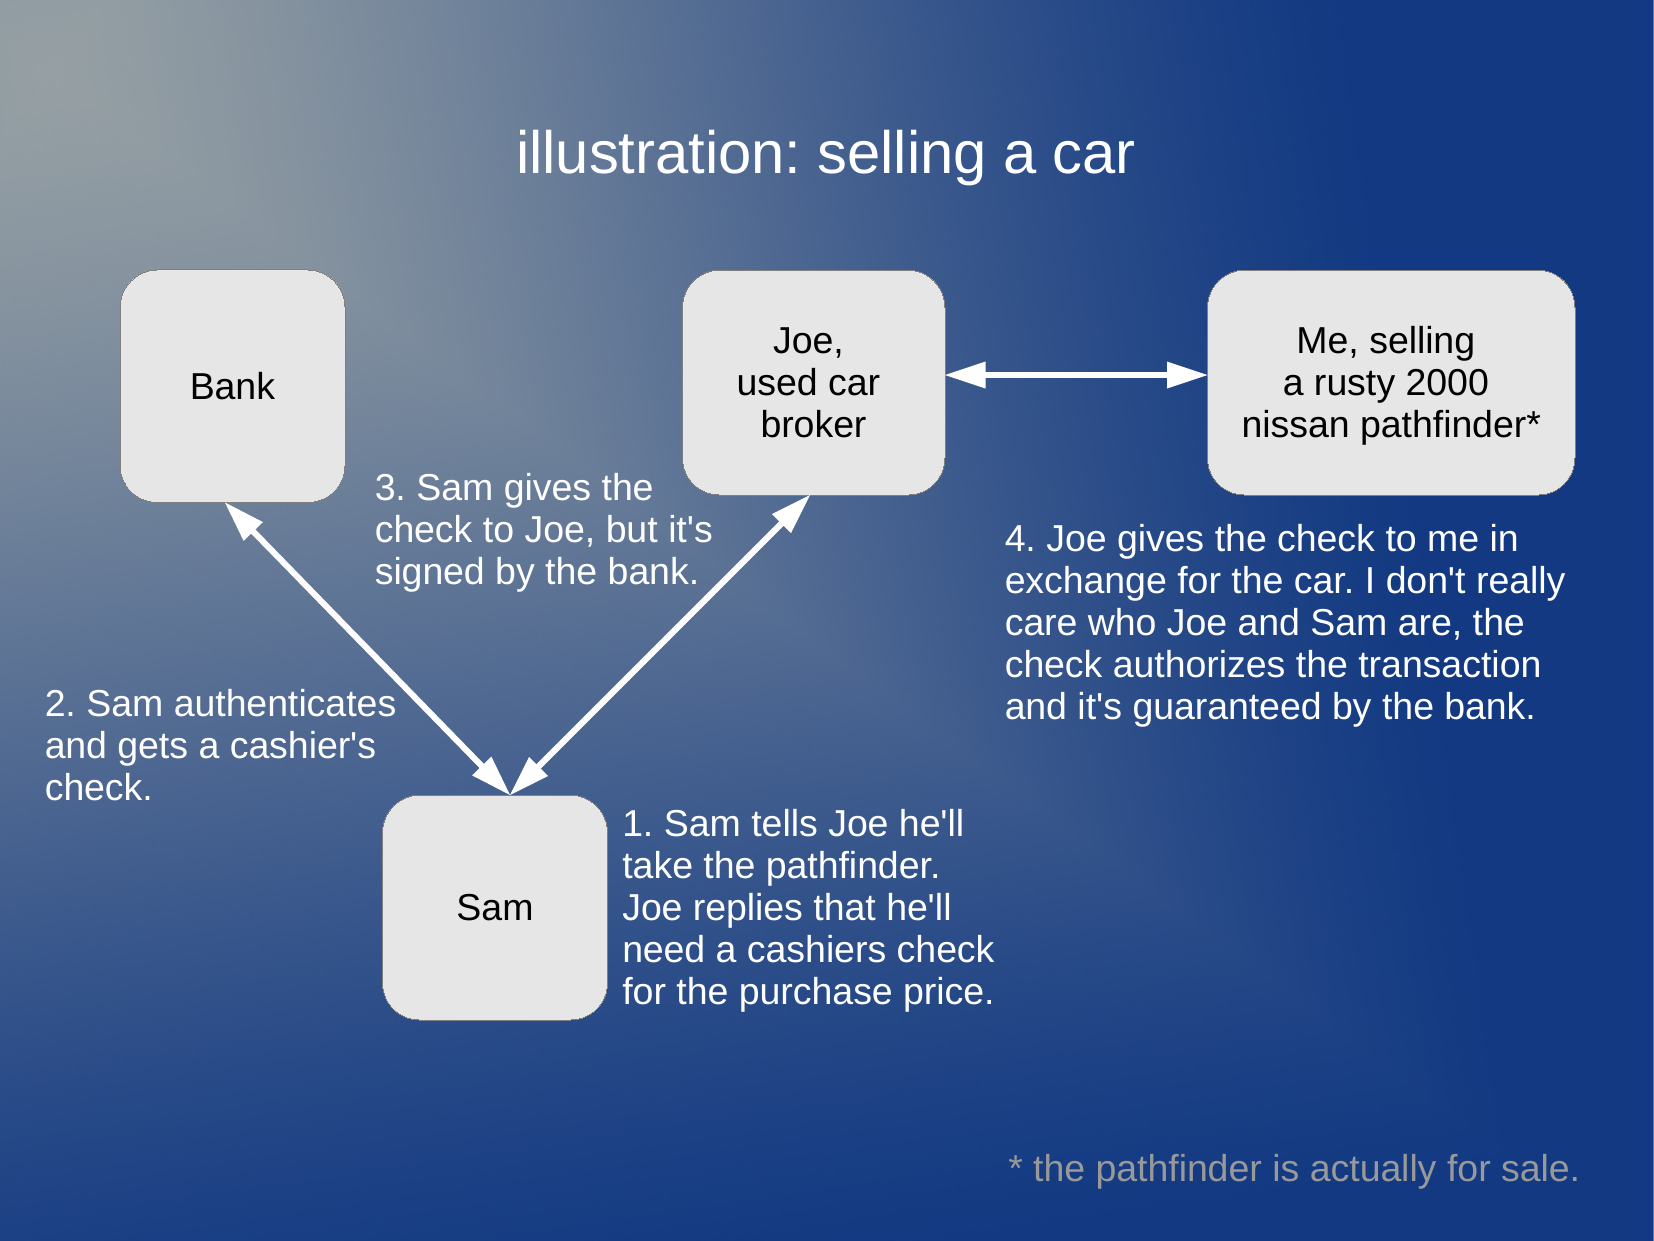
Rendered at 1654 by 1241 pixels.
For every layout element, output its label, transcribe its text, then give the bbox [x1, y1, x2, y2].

text_box 4. Joe gives the check to me in exchange for the car. I don't really care who Joe and Sam are, the check authorizes the transaction and it's guaranteed by the bank. [990, 510, 1591, 735]
text_box Bank [120, 269, 346, 503]
text_box * the pathfinder is actually for sale. [993, 1140, 1654, 1201]
text_box Joe, used car broker [682, 270, 946, 496]
text_box Sam [382, 795, 607, 1021]
title illustration: selling a car [82, 49, 1571, 257]
picture [0, 0, 1654, 1241]
text_box Me, selling a rusty 2000 nissan pathfinder* [1207, 270, 1576, 496]
text_box 2. Sam authenticates and gets a cashier's check. [30, 675, 421, 817]
text_box 1. Sam tells Joe he'll take the pathfinder. Joe replies that he'll need a cashiers check for the purchase price. [607, 795, 1020, 1021]
text_box 3. Sam gives the check to Joe, but it's signed by the bank. [360, 459, 751, 601]
